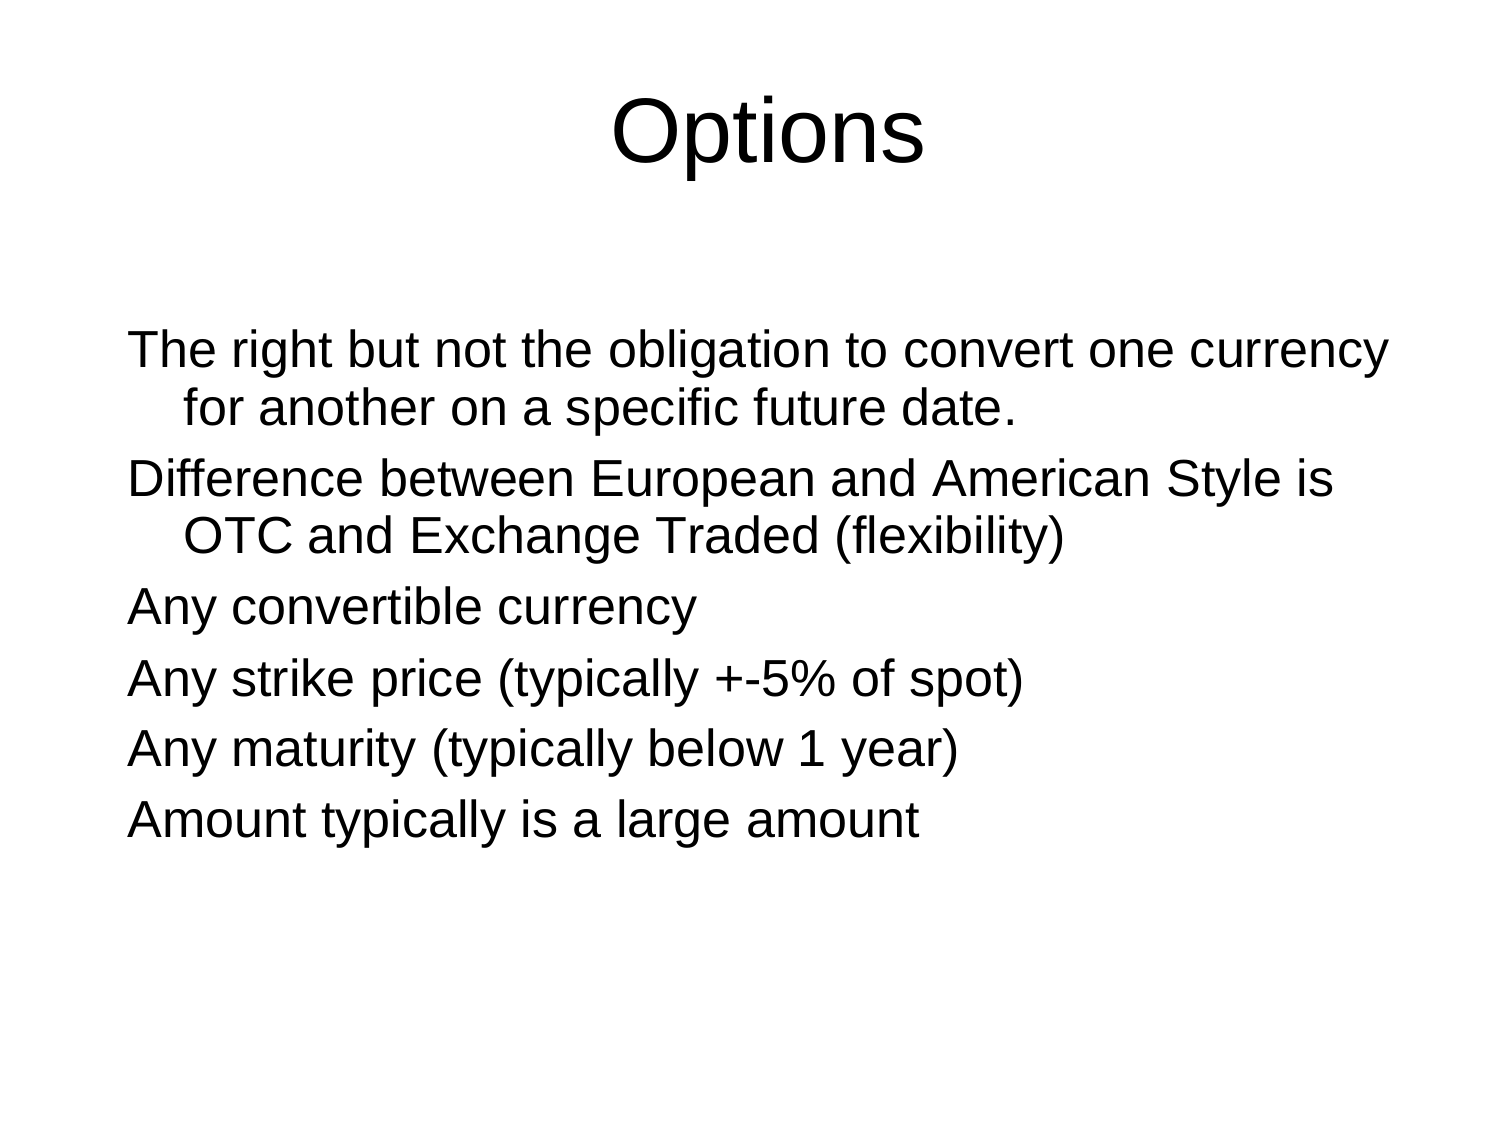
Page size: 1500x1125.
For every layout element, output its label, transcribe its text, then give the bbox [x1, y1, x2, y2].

title Options [37, 37, 1500, 225]
text_box The right but not the obligation to convert one currency for another on a specific future date. Difference between European and American Style is OTC and Exchange Traded (flexibility) Any convertible currency Any strike price (typically +-5% of spot) Any maturity (typically below 1 year) Amount typically is a large amount [112, 312, 1438, 1013]
